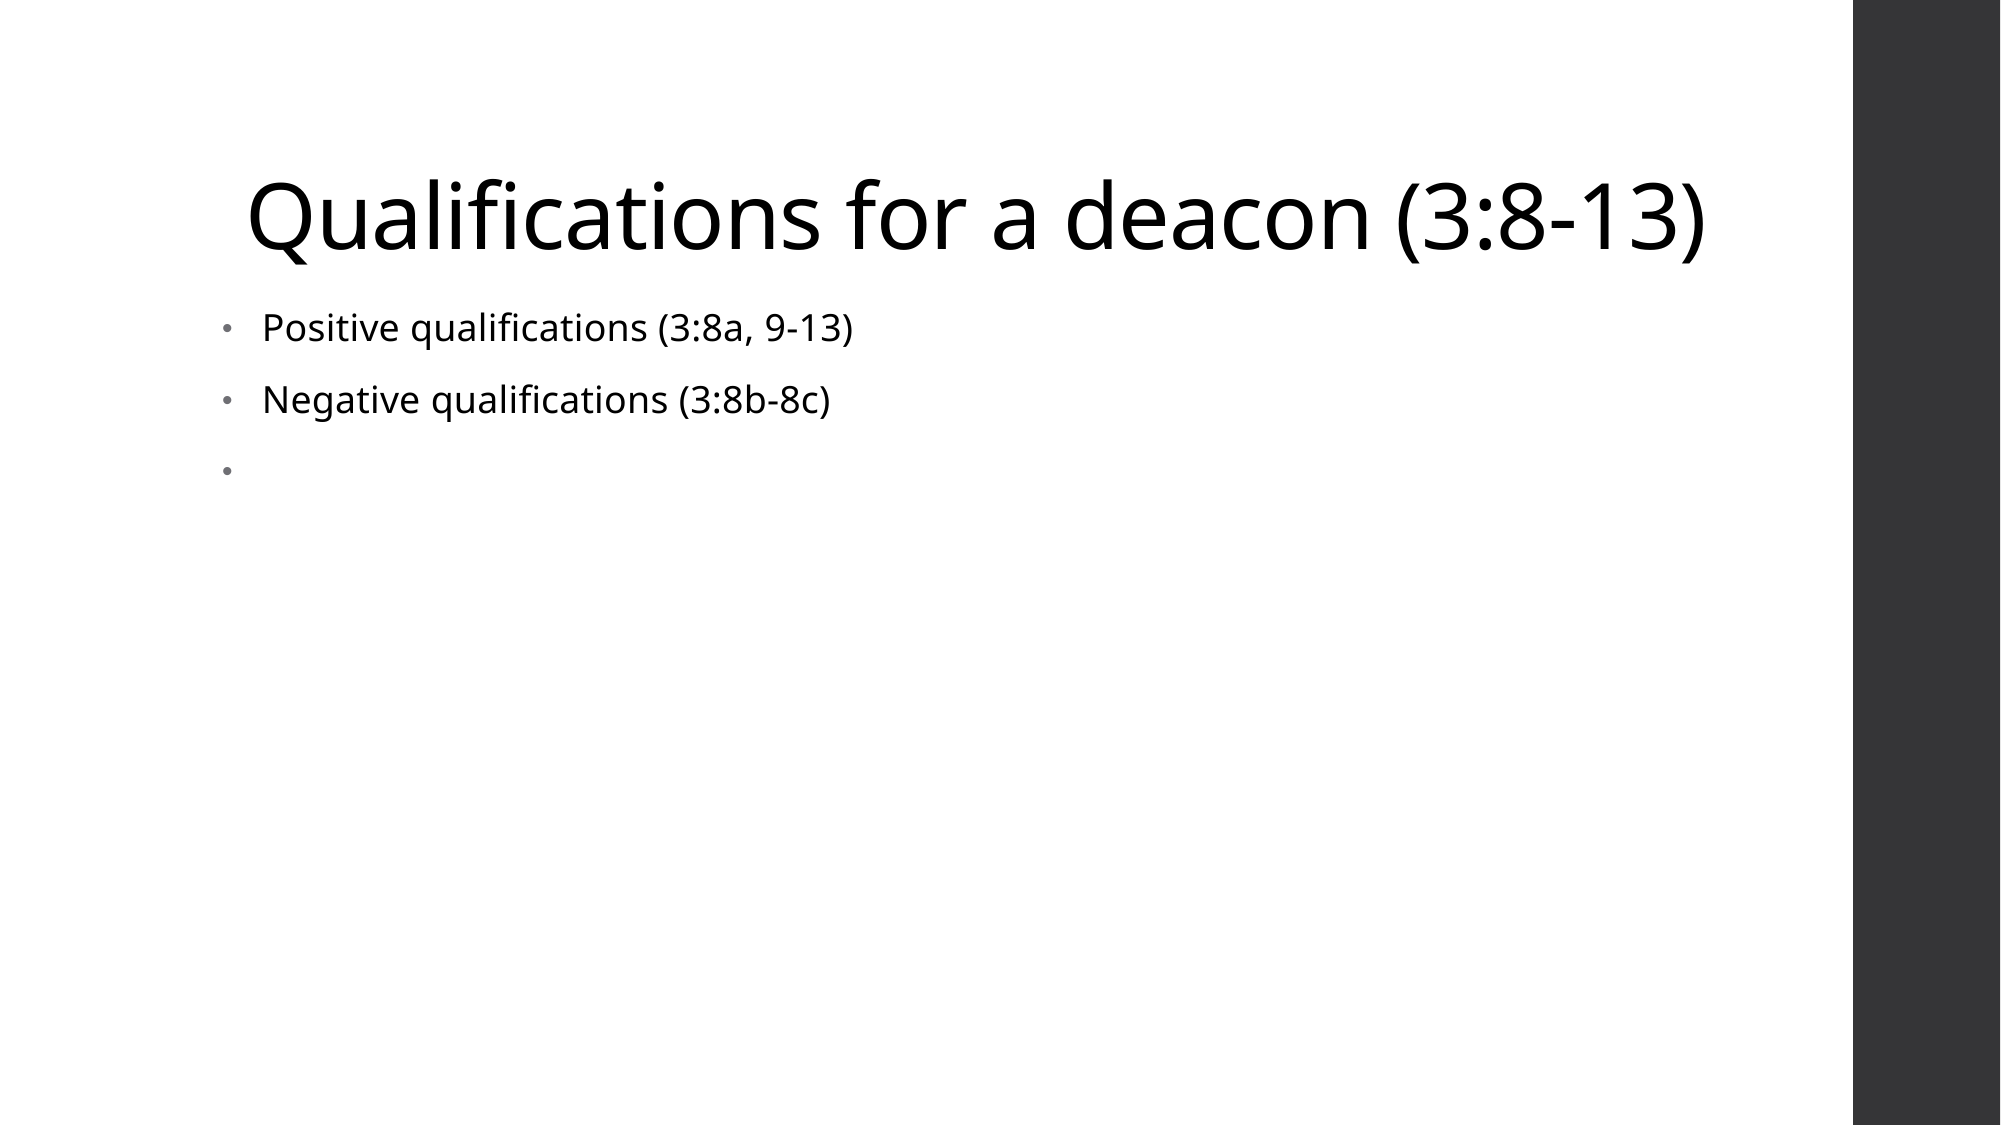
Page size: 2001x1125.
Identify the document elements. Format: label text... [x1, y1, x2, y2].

title Qualifications for a deacon (3:8-13) [206, 60, 1797, 278]
list Positive qualifications (3:8a, 9-13) Negative qualifications (3:8b-8c) [206, 299, 1617, 1014]
